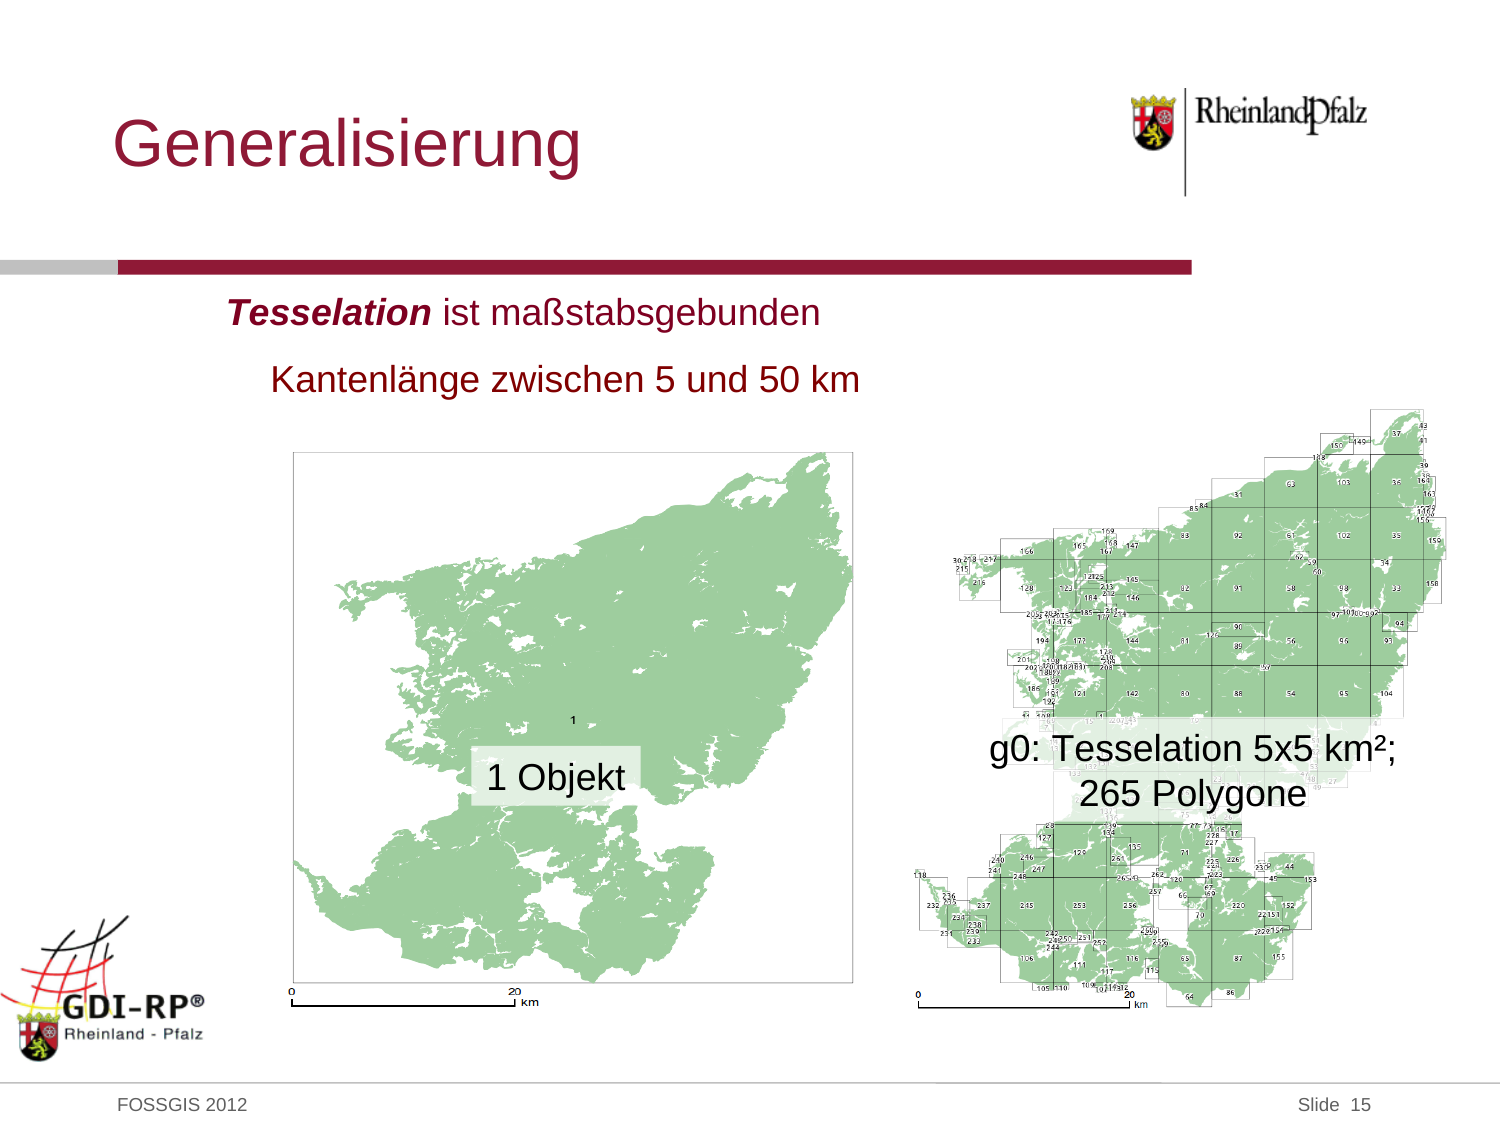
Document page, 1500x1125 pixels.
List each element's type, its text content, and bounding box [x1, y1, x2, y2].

text_box g0: Tesselation 5x5 km²; 265 Polygone [974, 716, 1413, 822]
picture [281, 432, 867, 1015]
title Generalisierung [112, 63, 1071, 224]
text_box 1 Objekt [471, 745, 641, 806]
picture [1131, 88, 1447, 198]
picture [0, 915, 207, 1063]
list Tesselation ist maßstabsgebunden Kantenlänge zwischen 5 und 50 km [212, 295, 1477, 808]
picture [910, 808, 1458, 1014]
